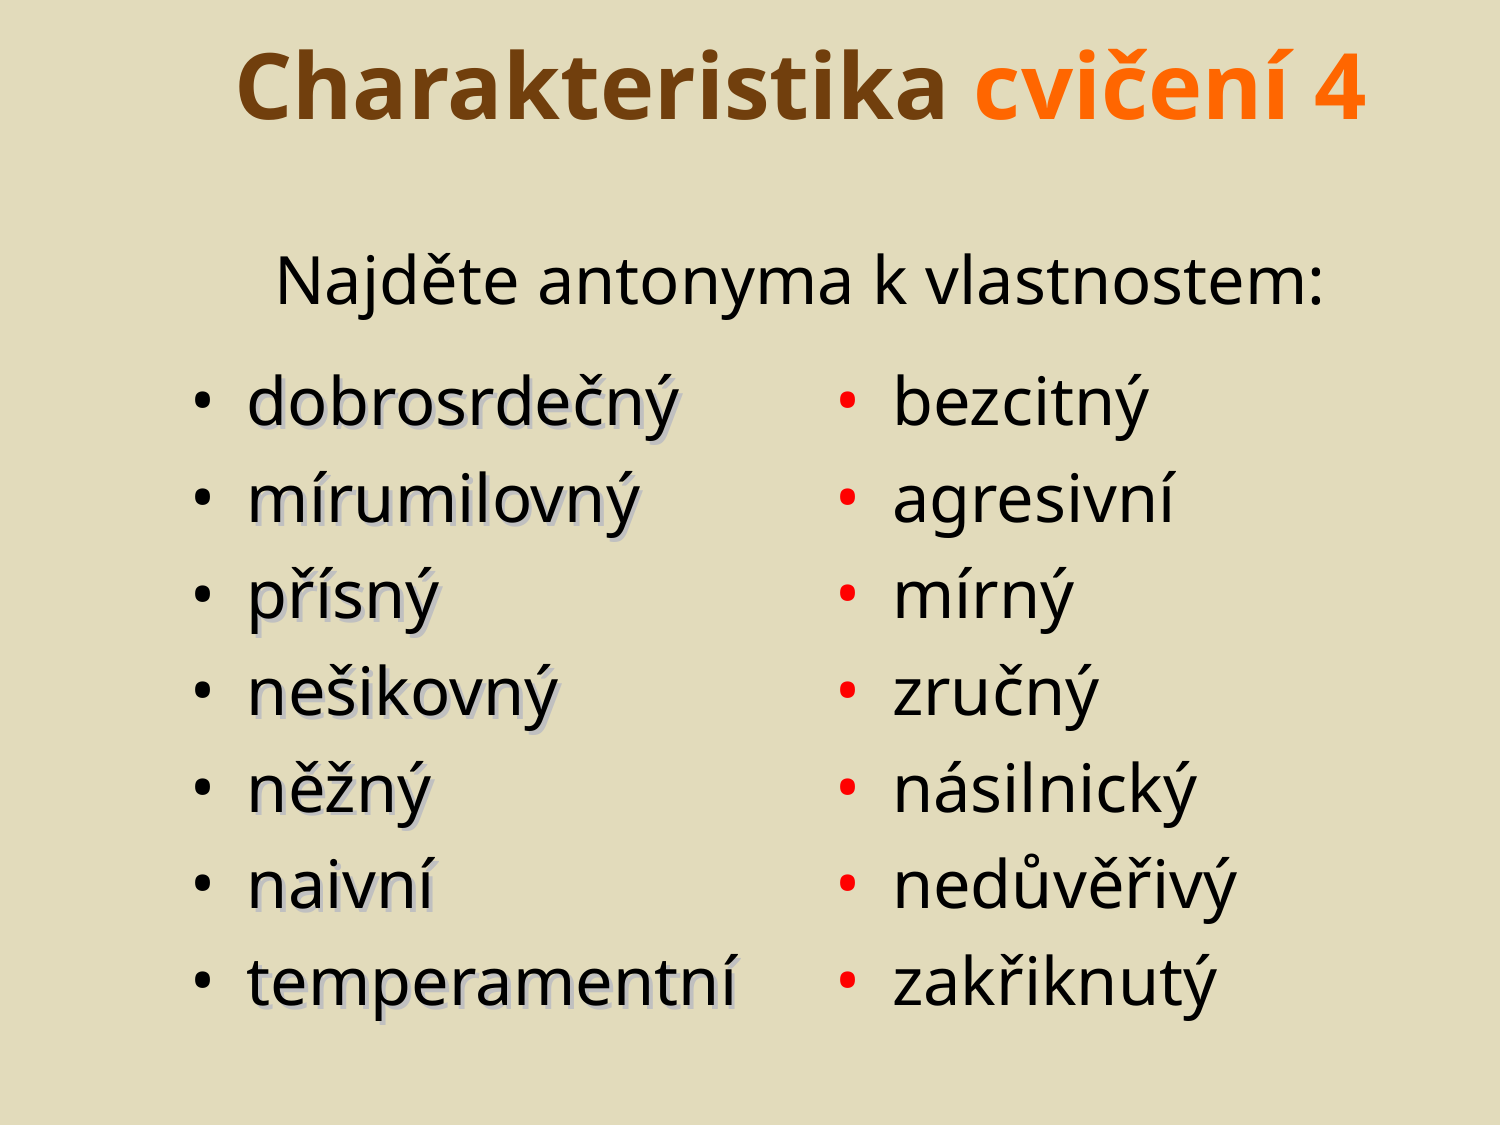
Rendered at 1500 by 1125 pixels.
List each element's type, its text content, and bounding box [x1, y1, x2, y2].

title Charakteristika cvičení 4 Najděte antonyma k vlastnostem: [175, 20, 1426, 426]
list bezcitný agresivní mírný zručný násilnický nedůvěřivý zakřiknutý [820, 351, 1434, 1061]
list dobrosrdečný mírumilovný přísný nešikovný něžný naivní temperamentní [175, 351, 789, 1125]
